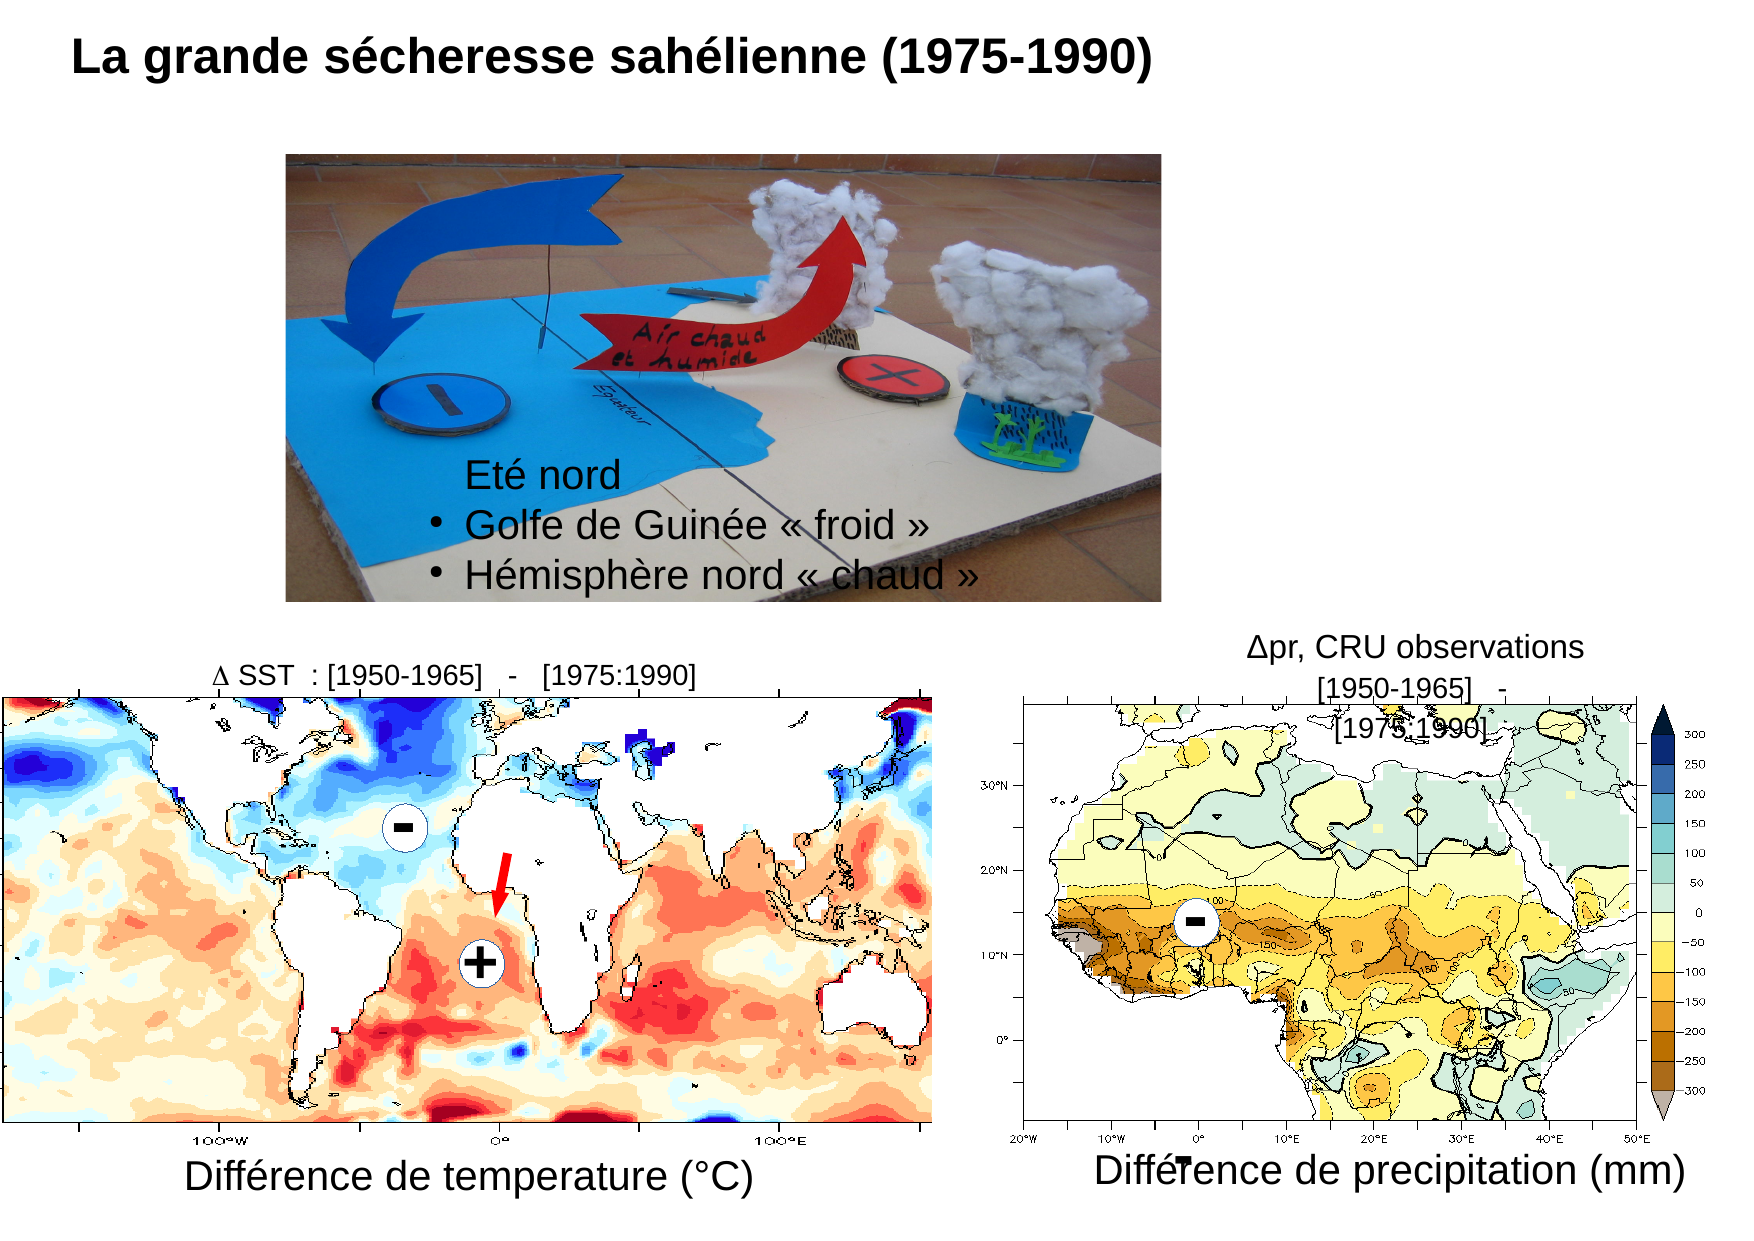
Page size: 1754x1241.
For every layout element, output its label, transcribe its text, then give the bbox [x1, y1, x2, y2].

text_box - [1168, 866, 1223, 972]
text_box Différence de temperature (°C) [169, 1145, 771, 1211]
text_box Différence de precipitation (mm) [1078, 1139, 1703, 1205]
text_box - [1158, 1112, 1209, 1202]
picture [0, 154, 1714, 1221]
text_box - [376, 771, 432, 877]
text_box + [447, 919, 514, 1010]
text_box  SST : [1950-1965] - [1975:1990] [161, 648, 481, 672]
text_box Δpr, CRU observations [1950-1965] - [1975:1990] [1178, 617, 1618, 754]
text_box Eté nord Golfe de Guinée « froid » Hémisphère nord « chaud » [414, 440, 823, 647]
text_box La grande sécheresse sahélienne (1975-1990) [56, 21, 1170, 96]
